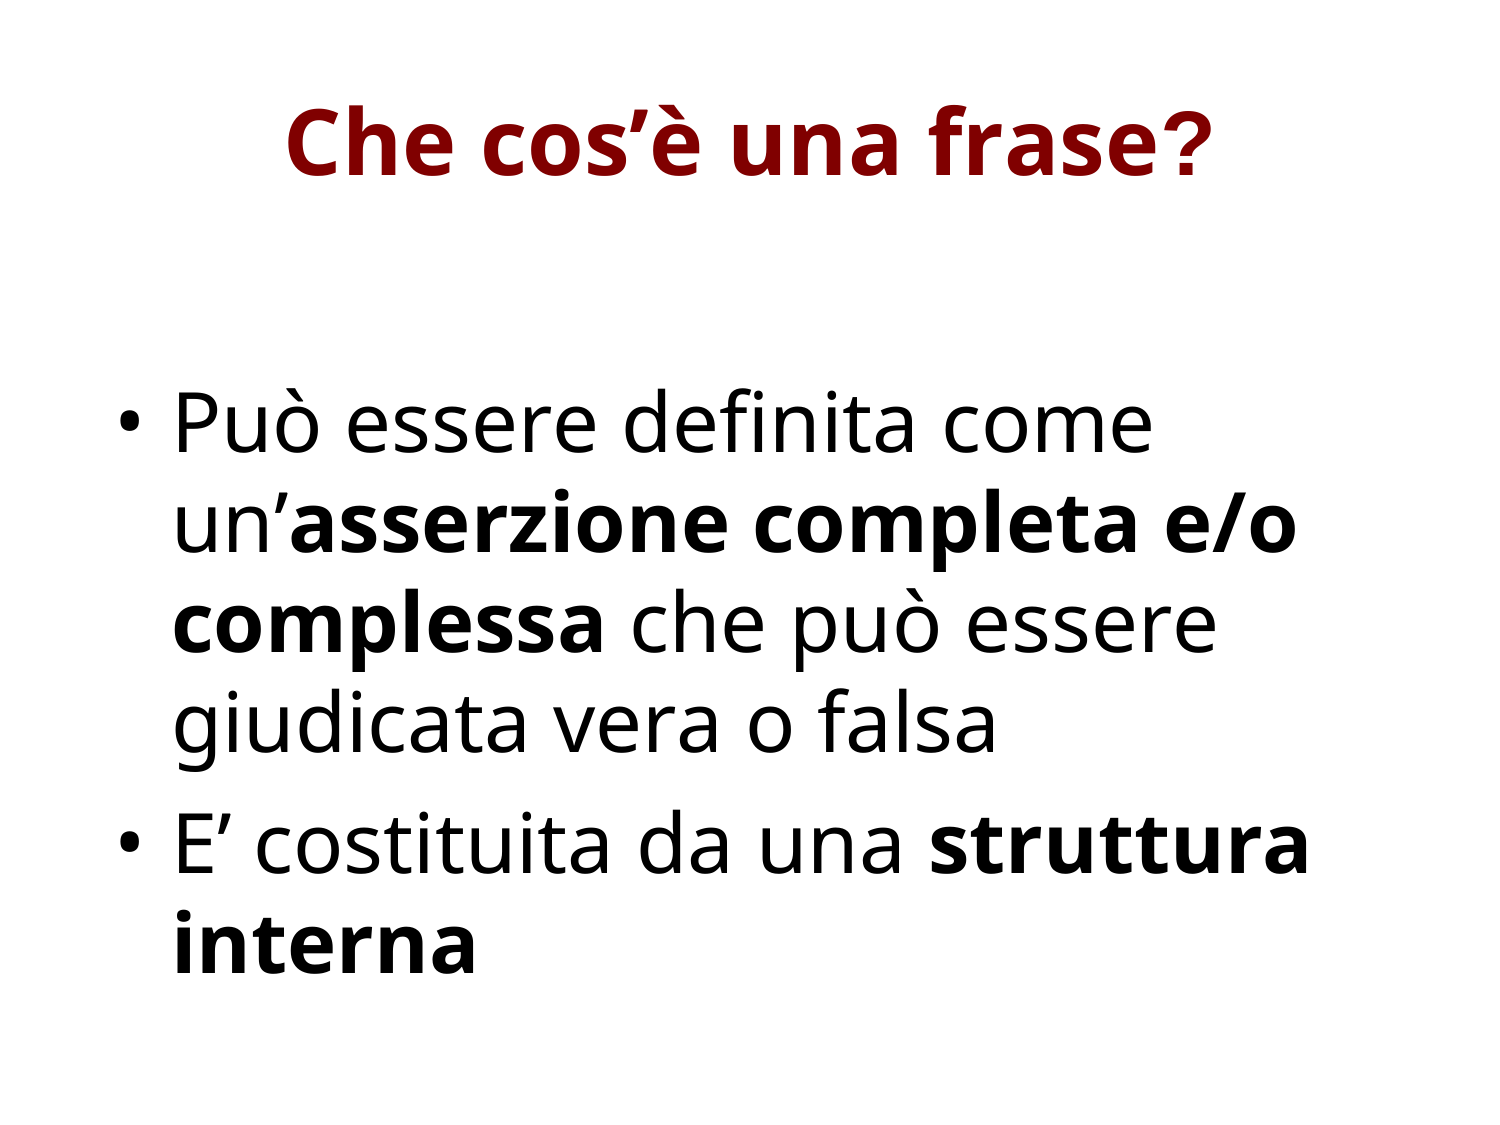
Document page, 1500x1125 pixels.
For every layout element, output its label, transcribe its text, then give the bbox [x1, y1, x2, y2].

title Che cos’è una frase? [75, 45, 1426, 233]
list Può essere definita come un’asserzione completa e/o complessa che può essere giudicata vera o falsa E’ costituita da una struttura interna [100, 361, 1435, 998]
